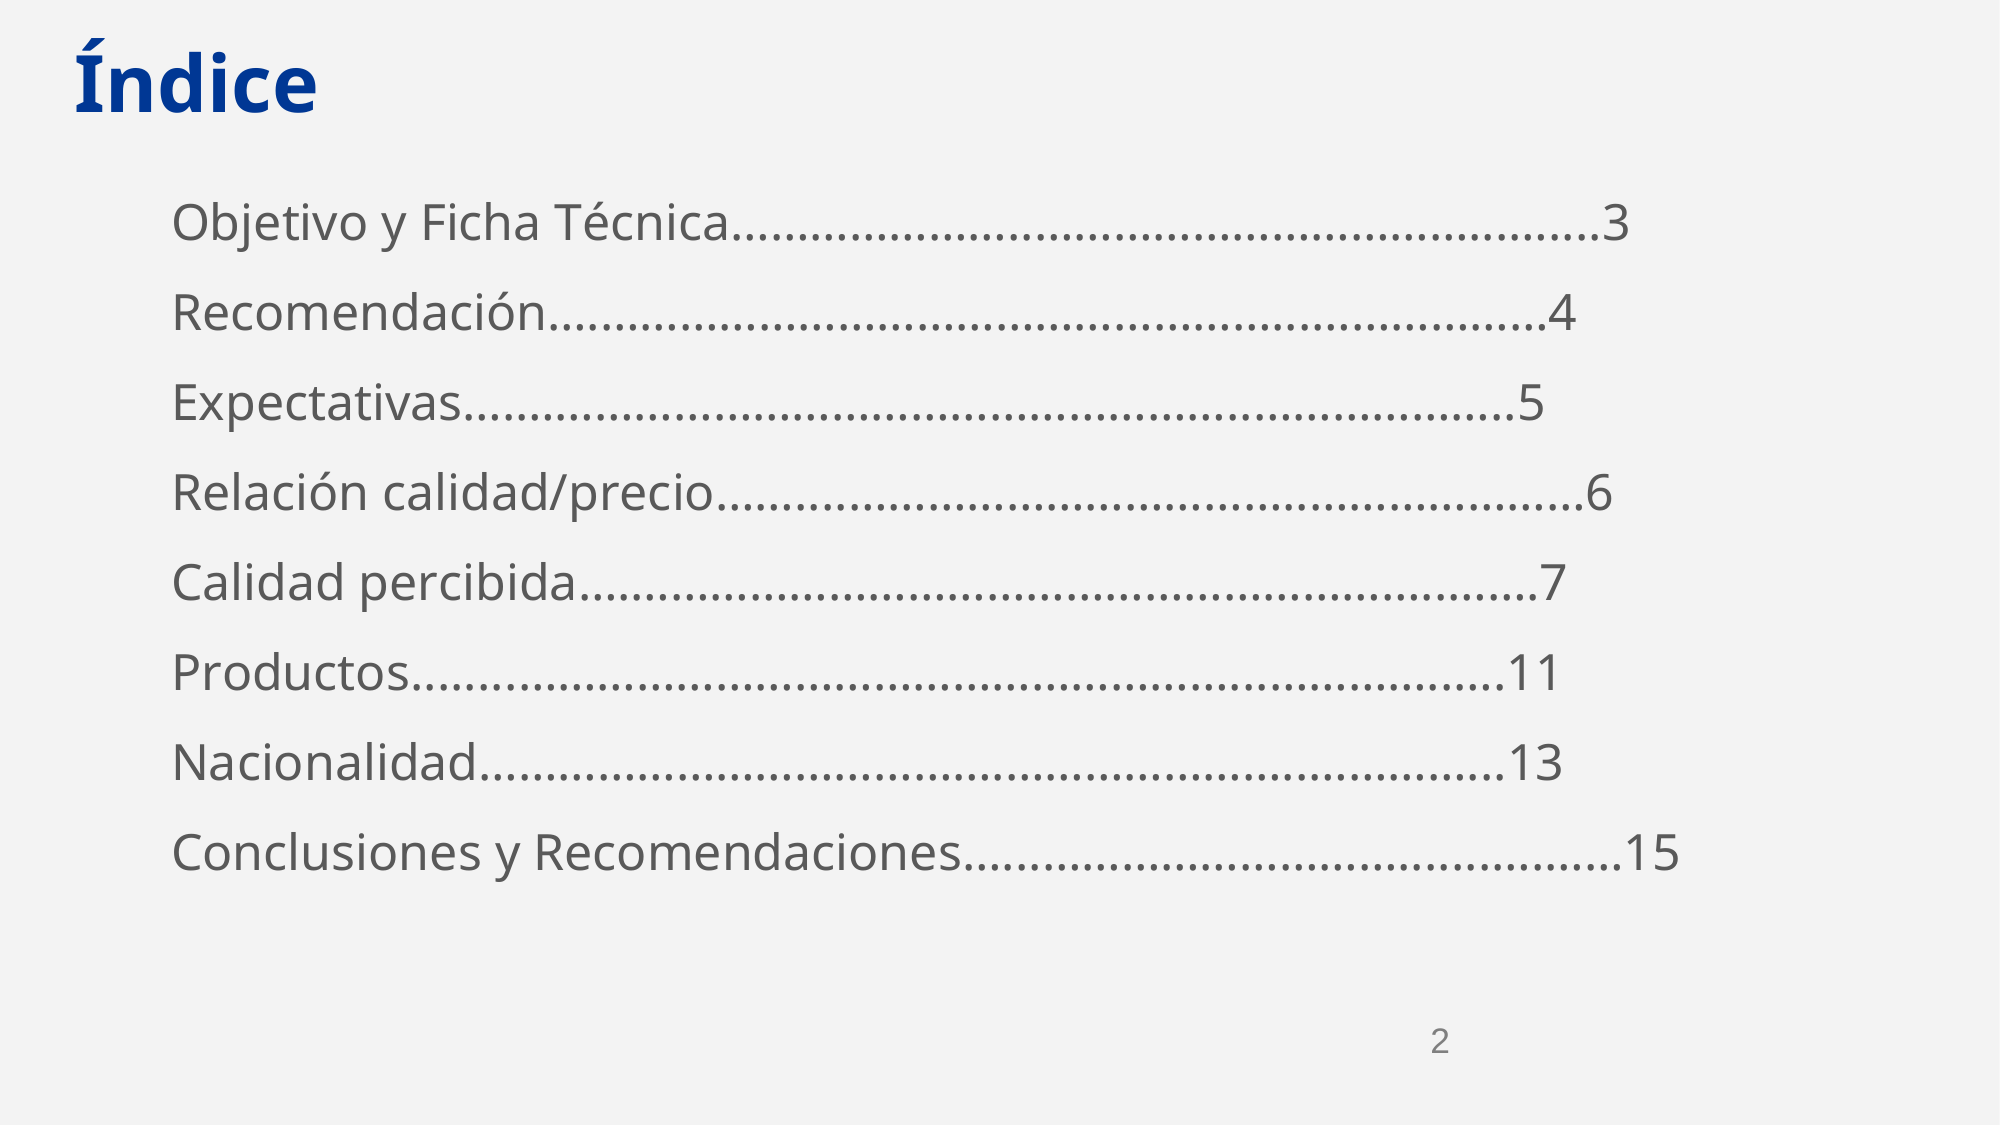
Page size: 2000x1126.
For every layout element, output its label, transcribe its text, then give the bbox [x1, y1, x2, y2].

text_box Índice [59, 26, 1937, 150]
text_box <número> [1412, 1008, 1880, 1069]
text_box Objetivo y Ficha Técnica…………………..……………………………...…....3 Recomendación….……………………………………………...………………4 Expectativas….………………………………………………..………………..5 Relación calidad/precio……....……………………………..…………………6 Calidad percibida….……………………………………………………..…….7 Productos........………………………………………………...…………..….11 Nacionalidad………………………………….…………………..…………...13 Conclusiones y Recomendaciones…...……………………….......….……15 [156, 152, 1859, 793]
